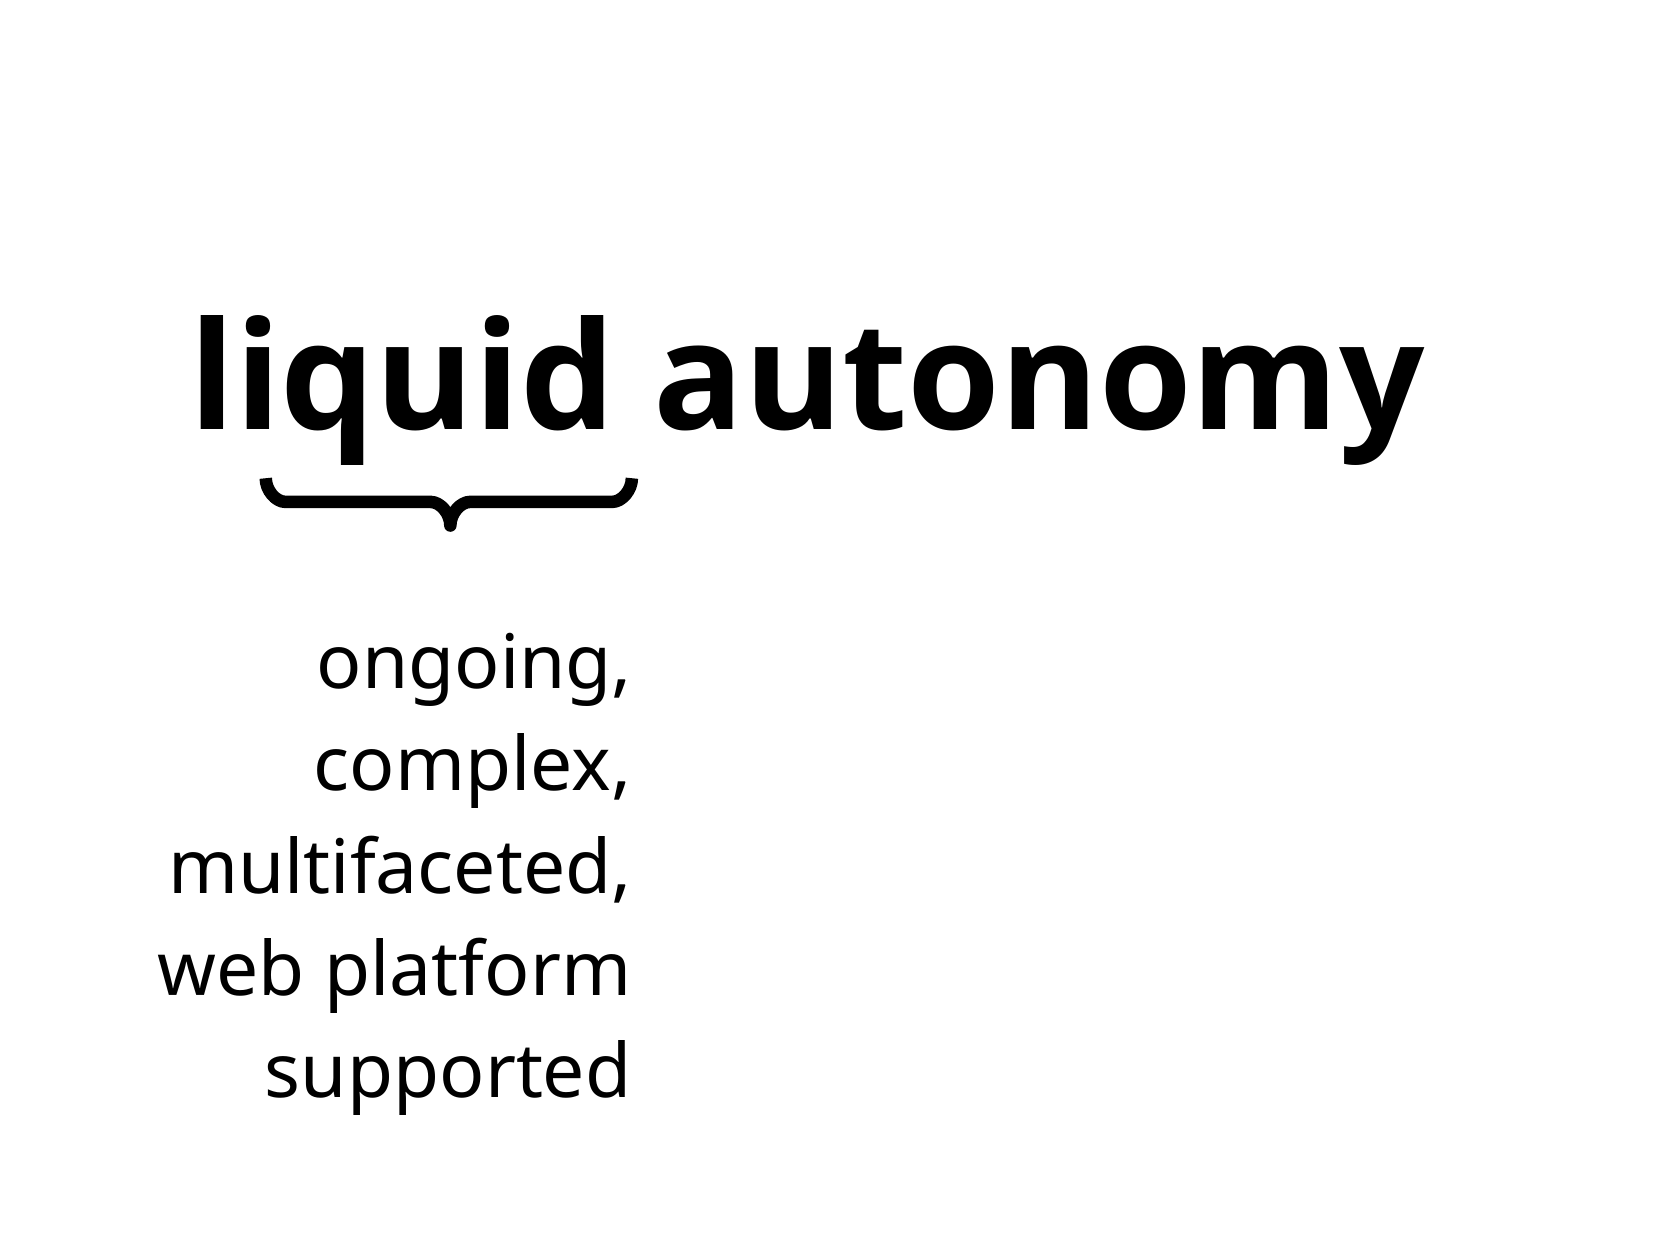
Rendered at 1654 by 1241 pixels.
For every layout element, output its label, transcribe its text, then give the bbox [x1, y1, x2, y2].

title liquid autonomy [82, 267, 1571, 475]
list ongoing, complex, multifaceted, web platform supported [29, 476, 632, 1136]
